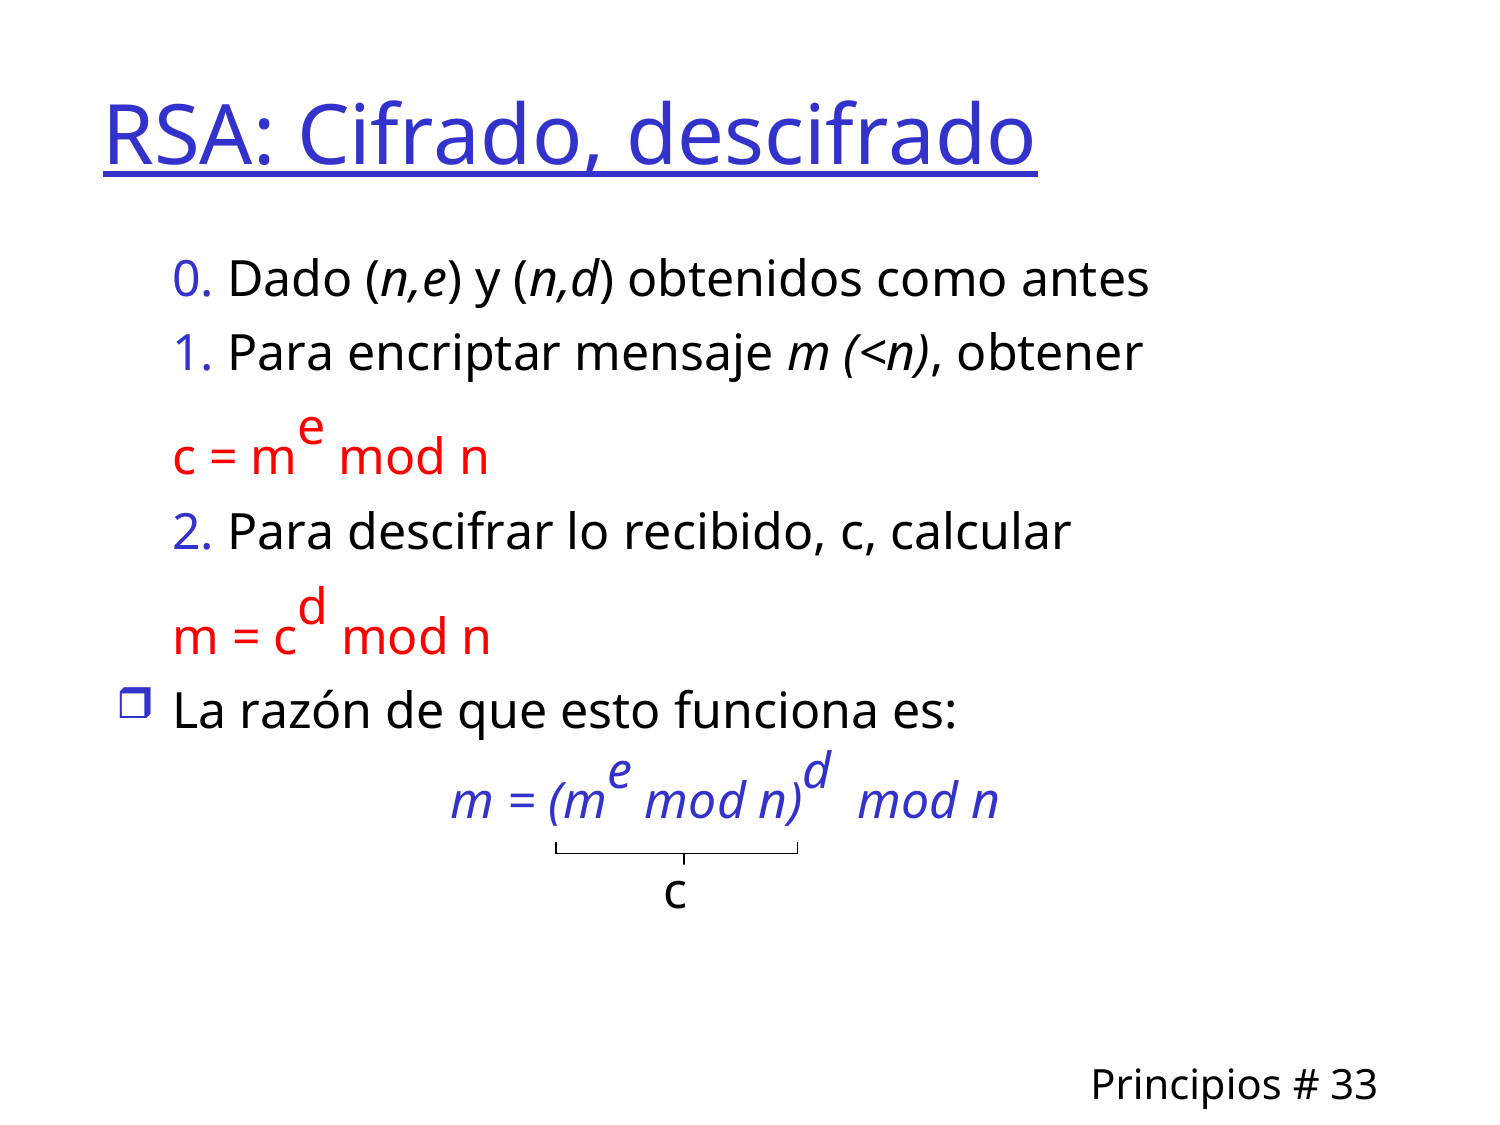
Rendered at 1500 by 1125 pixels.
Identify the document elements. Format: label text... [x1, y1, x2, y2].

list 0. Dado (n,e) y (n,d) obtenidos como antes 1. Para encriptar mensaje m (<n), obtener c = me mod n 2. Para descifrar lo recibido, c, calcular m = cd mod n La razón de que esto funciona es: [101, 238, 1377, 1041]
title RSA: Cifrado, descifrado [87, 23, 1453, 239]
